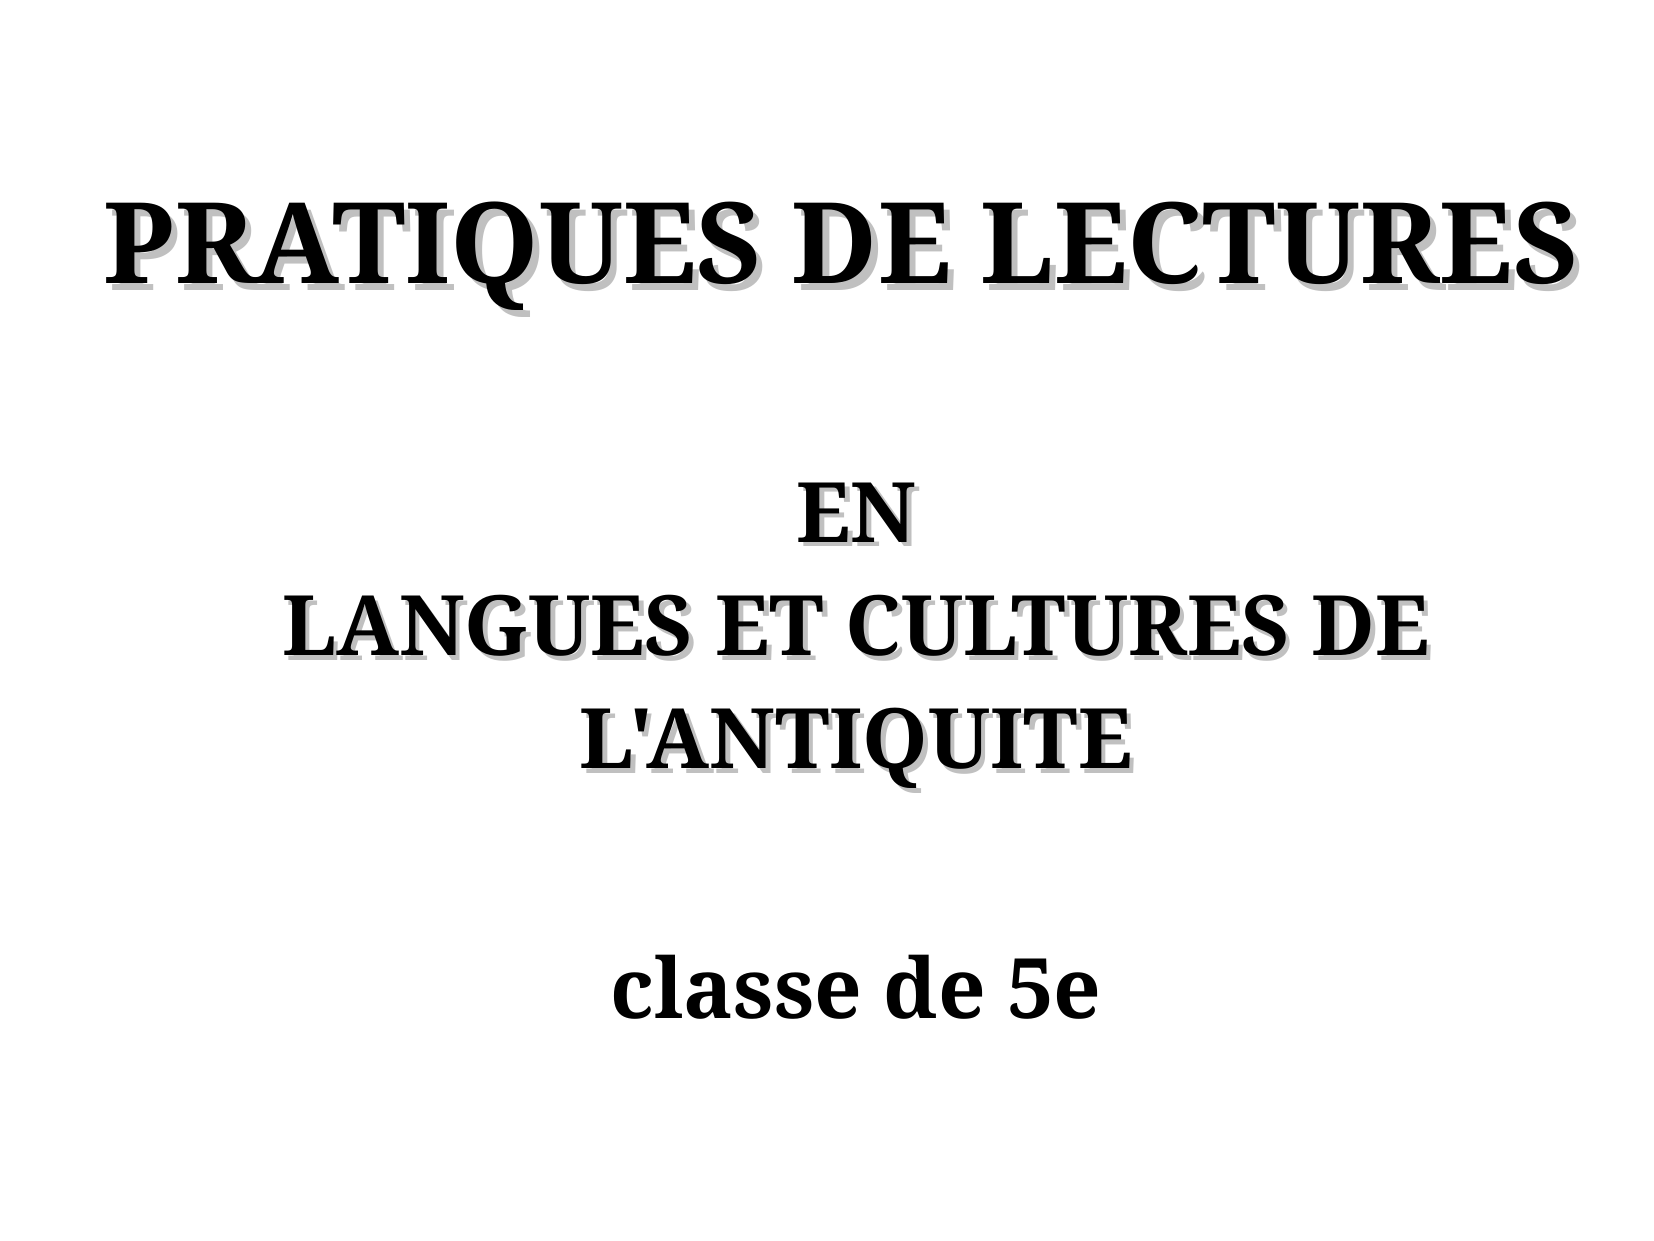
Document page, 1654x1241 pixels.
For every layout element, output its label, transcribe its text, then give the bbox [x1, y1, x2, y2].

subtitle PRATIQUES DE LECTURES EN LANGUES ET CULTURES DE L'ANTIQUITE classe de 5e [29, 258, 1654, 1221]
